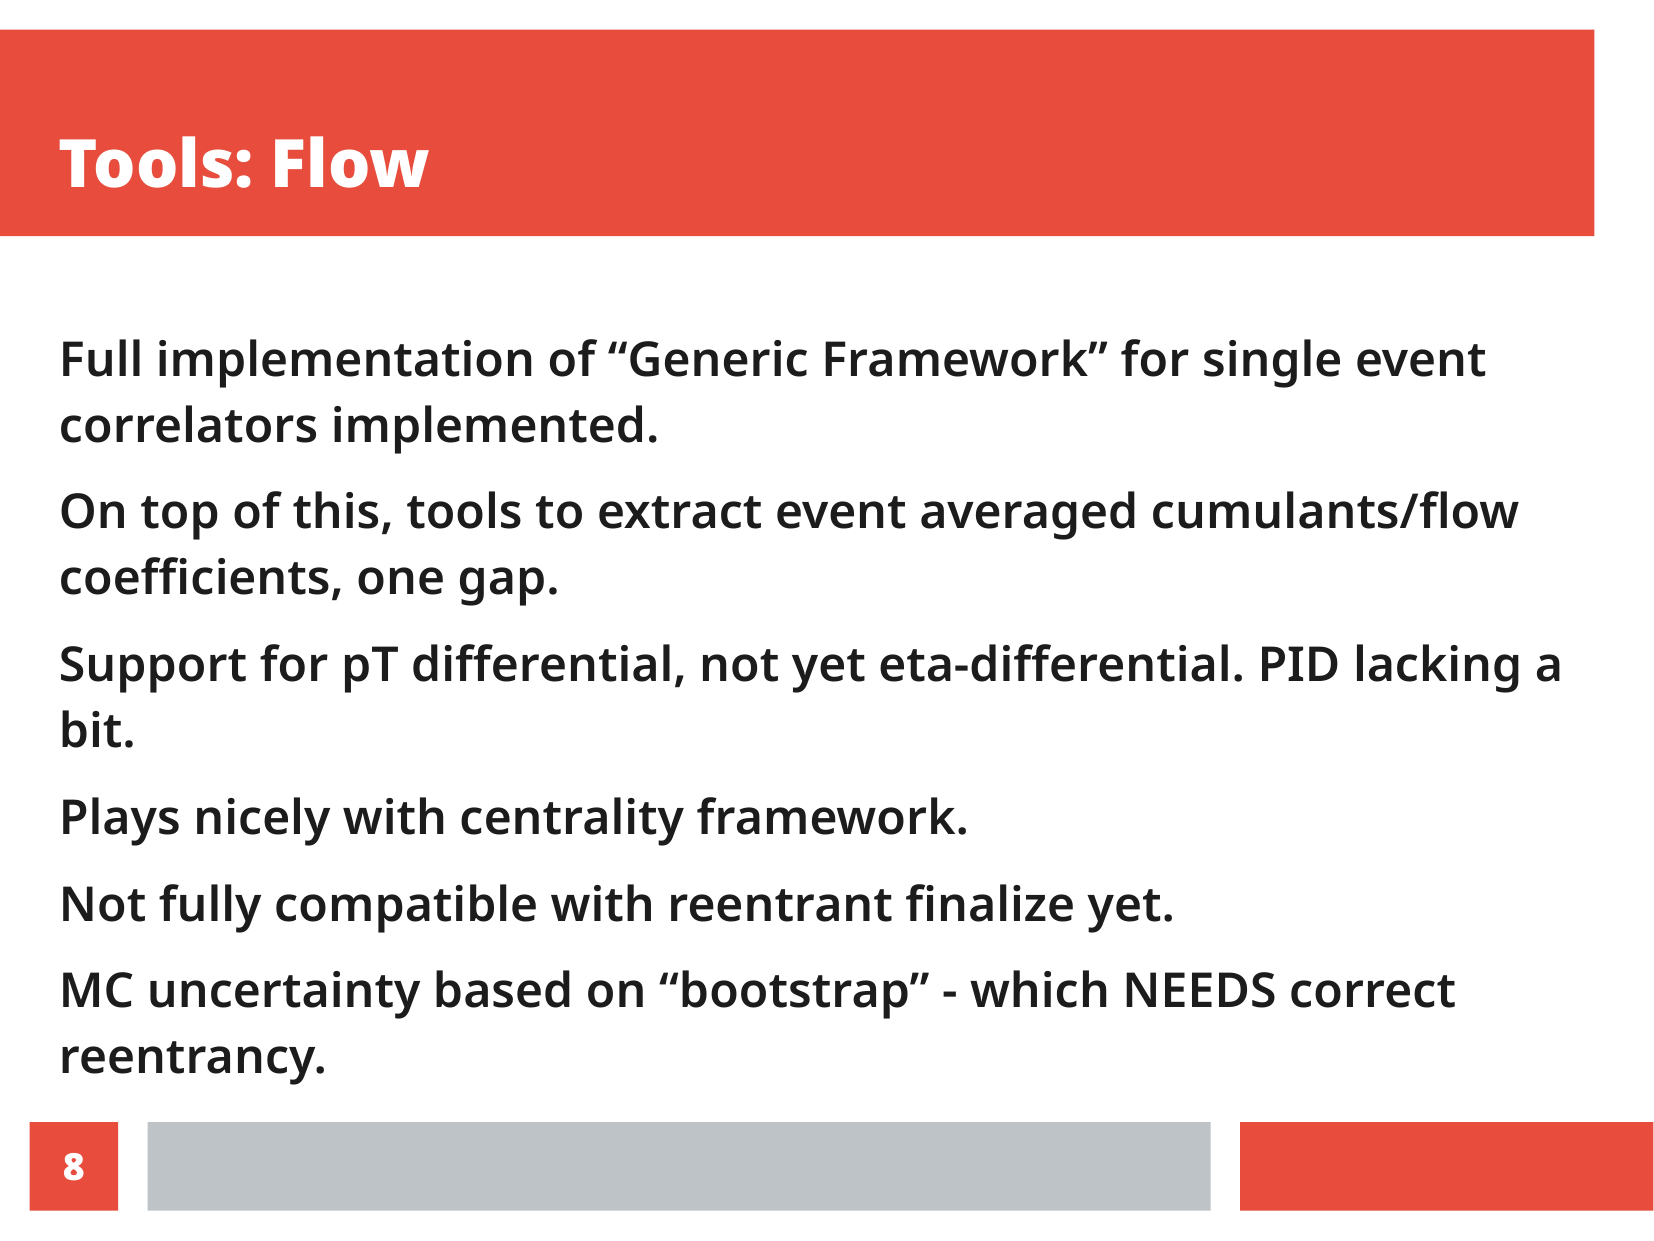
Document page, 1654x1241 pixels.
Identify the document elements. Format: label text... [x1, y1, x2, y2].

title Tools: Flow [59, 59, 1595, 207]
list Full implementation of “Generic Framework” for single event correlators implemented. On top of this, tools to extract event averaged cumulants/flow coefficients, one gap. Support for pT differential, not yet eta-differential. PID lacking a bit. Plays nicely with centrality framework. Not fully compatible with reentrant finalize yet. MC uncertainty based on “bootstrap” - which NEEDS correct reentrancy. [59, 324, 1565, 1093]
